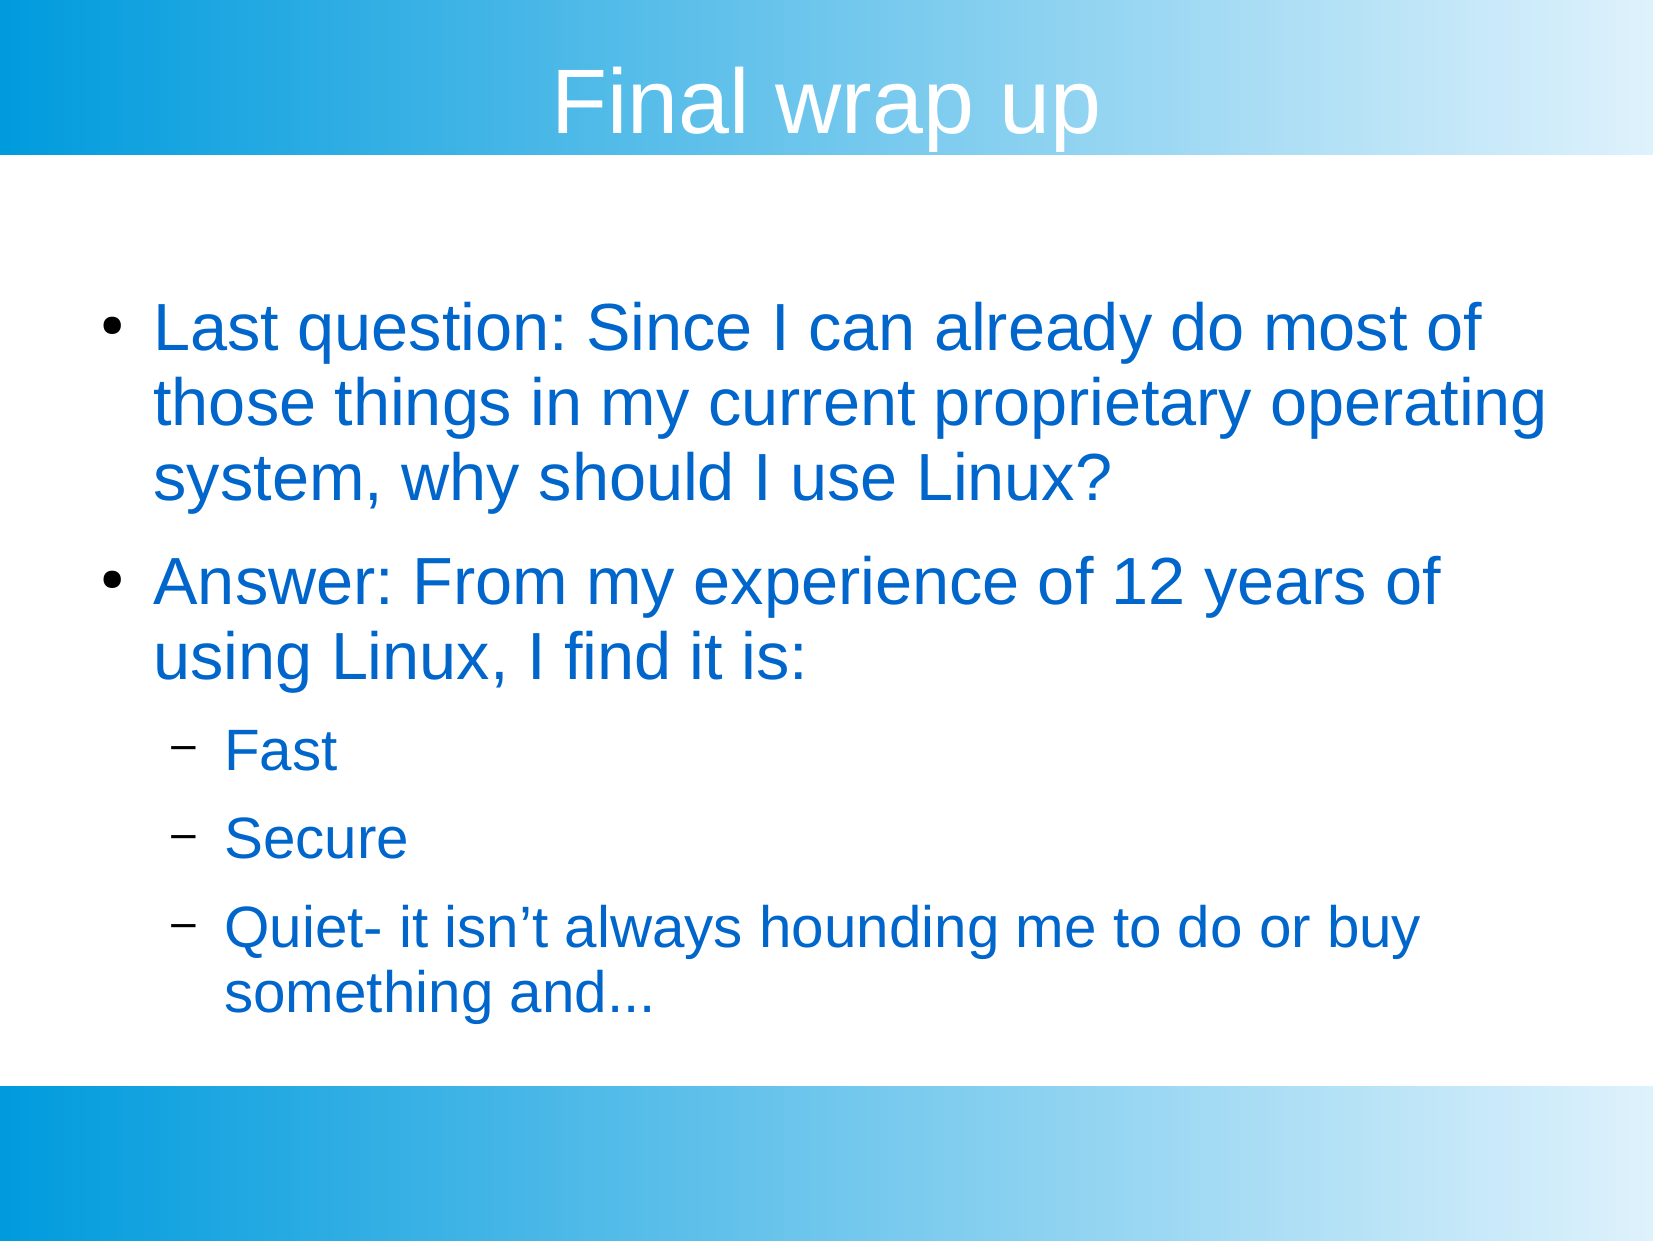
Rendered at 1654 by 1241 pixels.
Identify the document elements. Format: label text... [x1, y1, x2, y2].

list Last question: Since I can already do most of those things in my current proprietary operating system, why should I use Linux? Answer: From my experience of 12 years of using Linux, I find it is: Fast Secure Quiet- it isn’t always hounding me to do or buy something and... [82, 290, 1571, 1010]
title Final wrap up [82, 49, 1571, 155]
